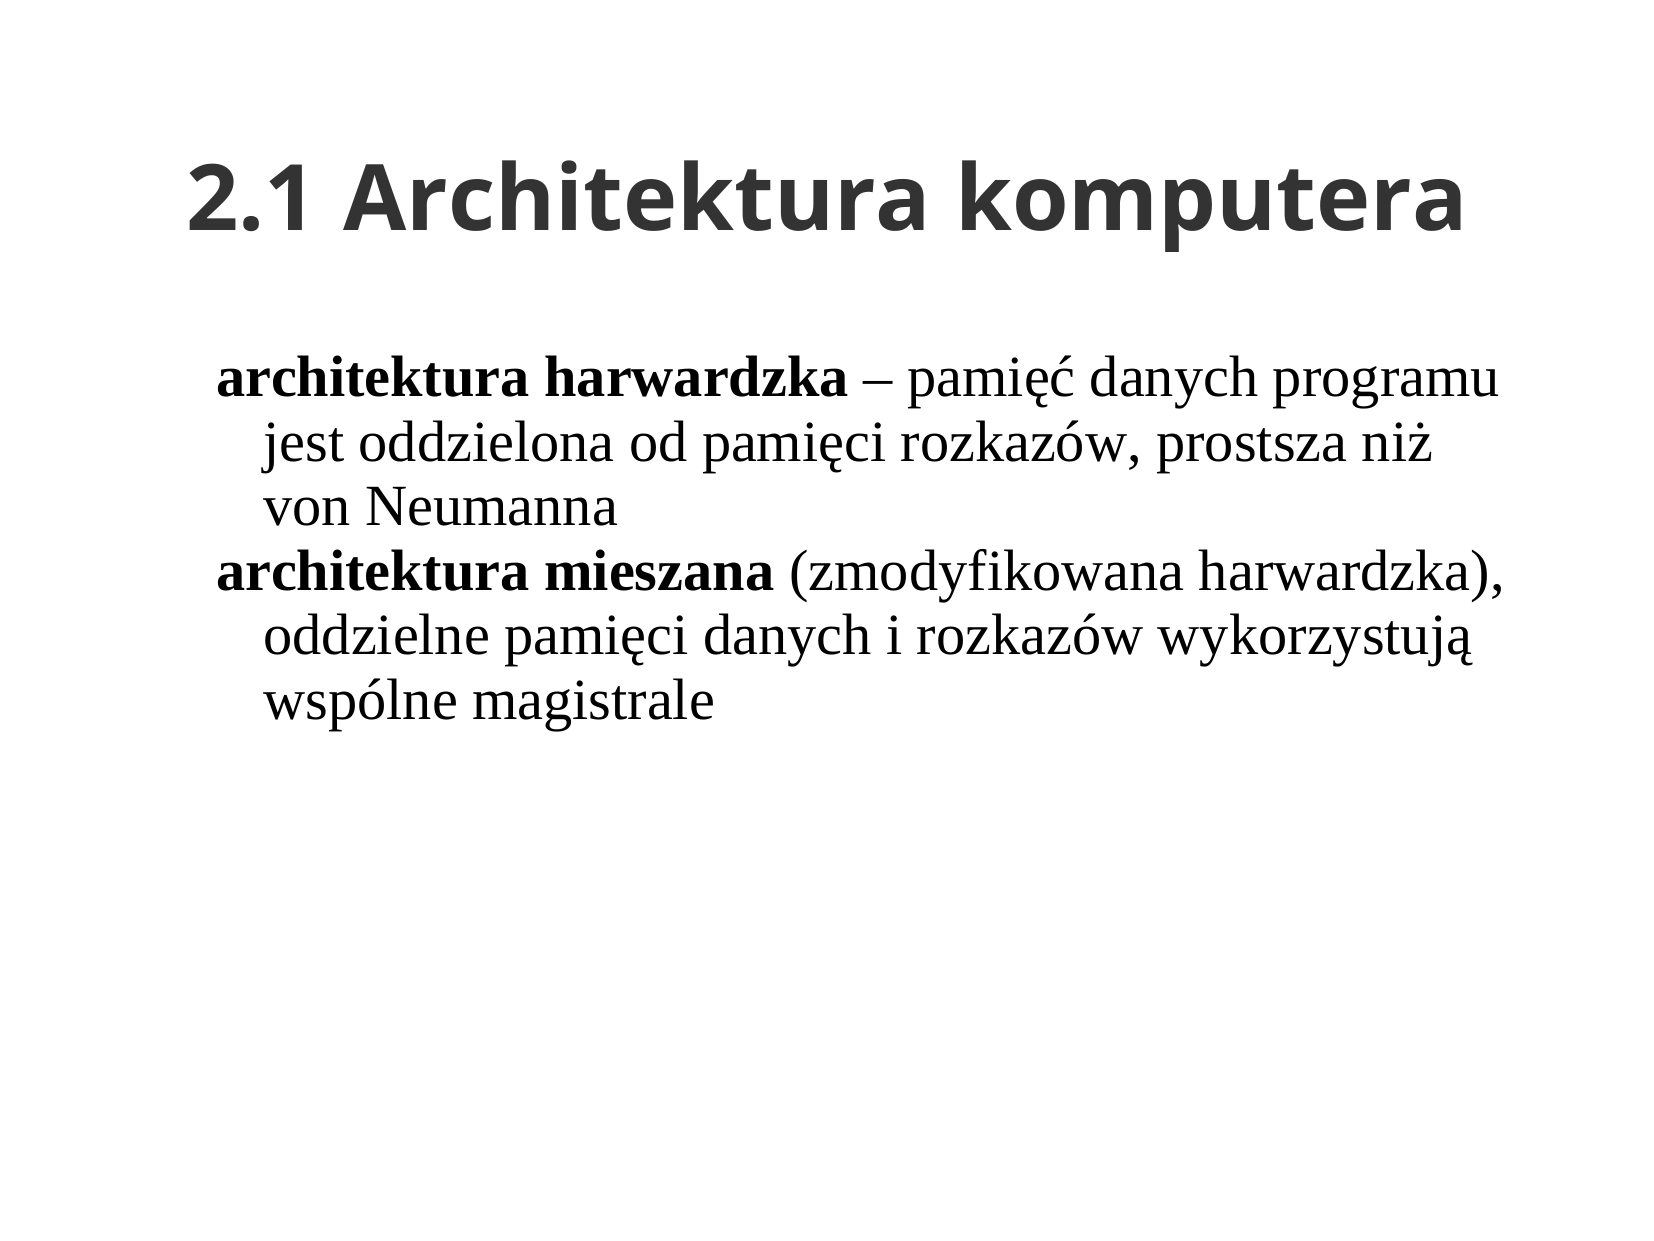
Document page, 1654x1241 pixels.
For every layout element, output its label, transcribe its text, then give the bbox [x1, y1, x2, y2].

title 2.1 Architektura komputera [121, 91, 1534, 299]
list architektura harwardzka – pamięć danych programu jest oddzielona od pamięci rozkazów, prostsza niż von Neumanna architektura mieszana (zmodyfikowana harwardzka), oddzielne pamięci danych i rozkazów wykorzystują wspólne magistrale [121, 344, 1534, 1127]
